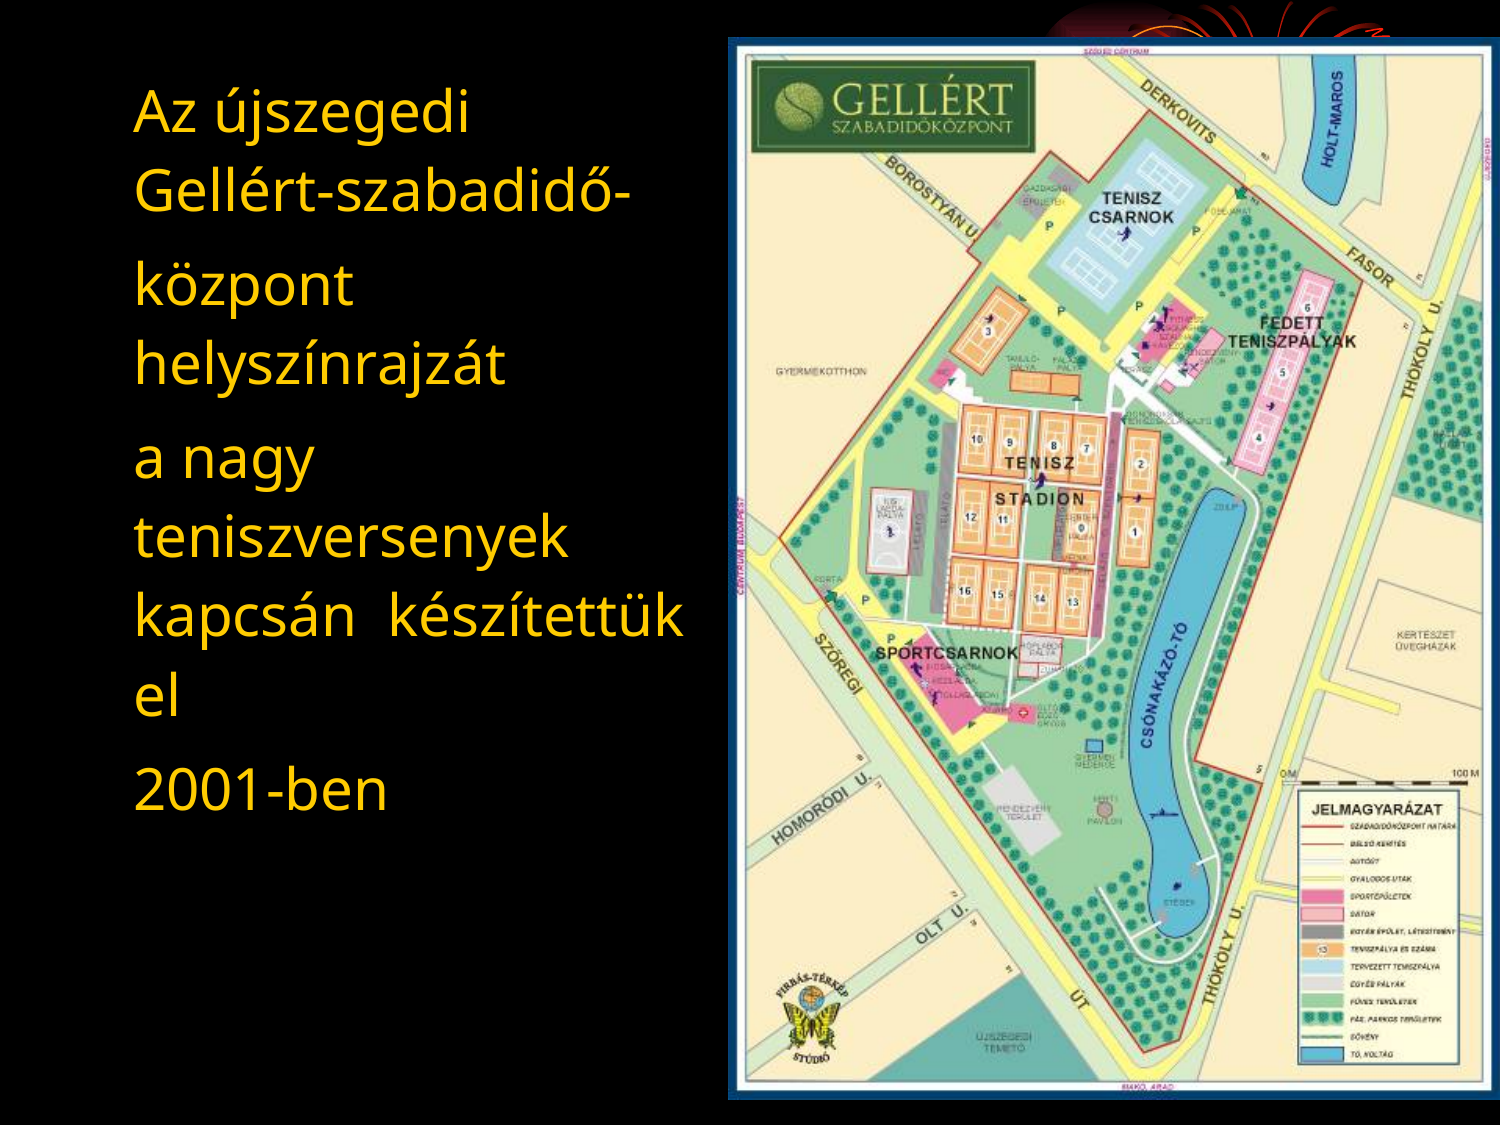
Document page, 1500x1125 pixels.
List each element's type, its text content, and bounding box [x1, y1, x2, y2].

picture [728, 37, 1500, 1101]
list Az újszegedi Gellért-szabadidő- központ helyszínrajzát a nagy teniszversenyek kapcsán készítettük el 2001-ben [62, 62, 700, 1088]
